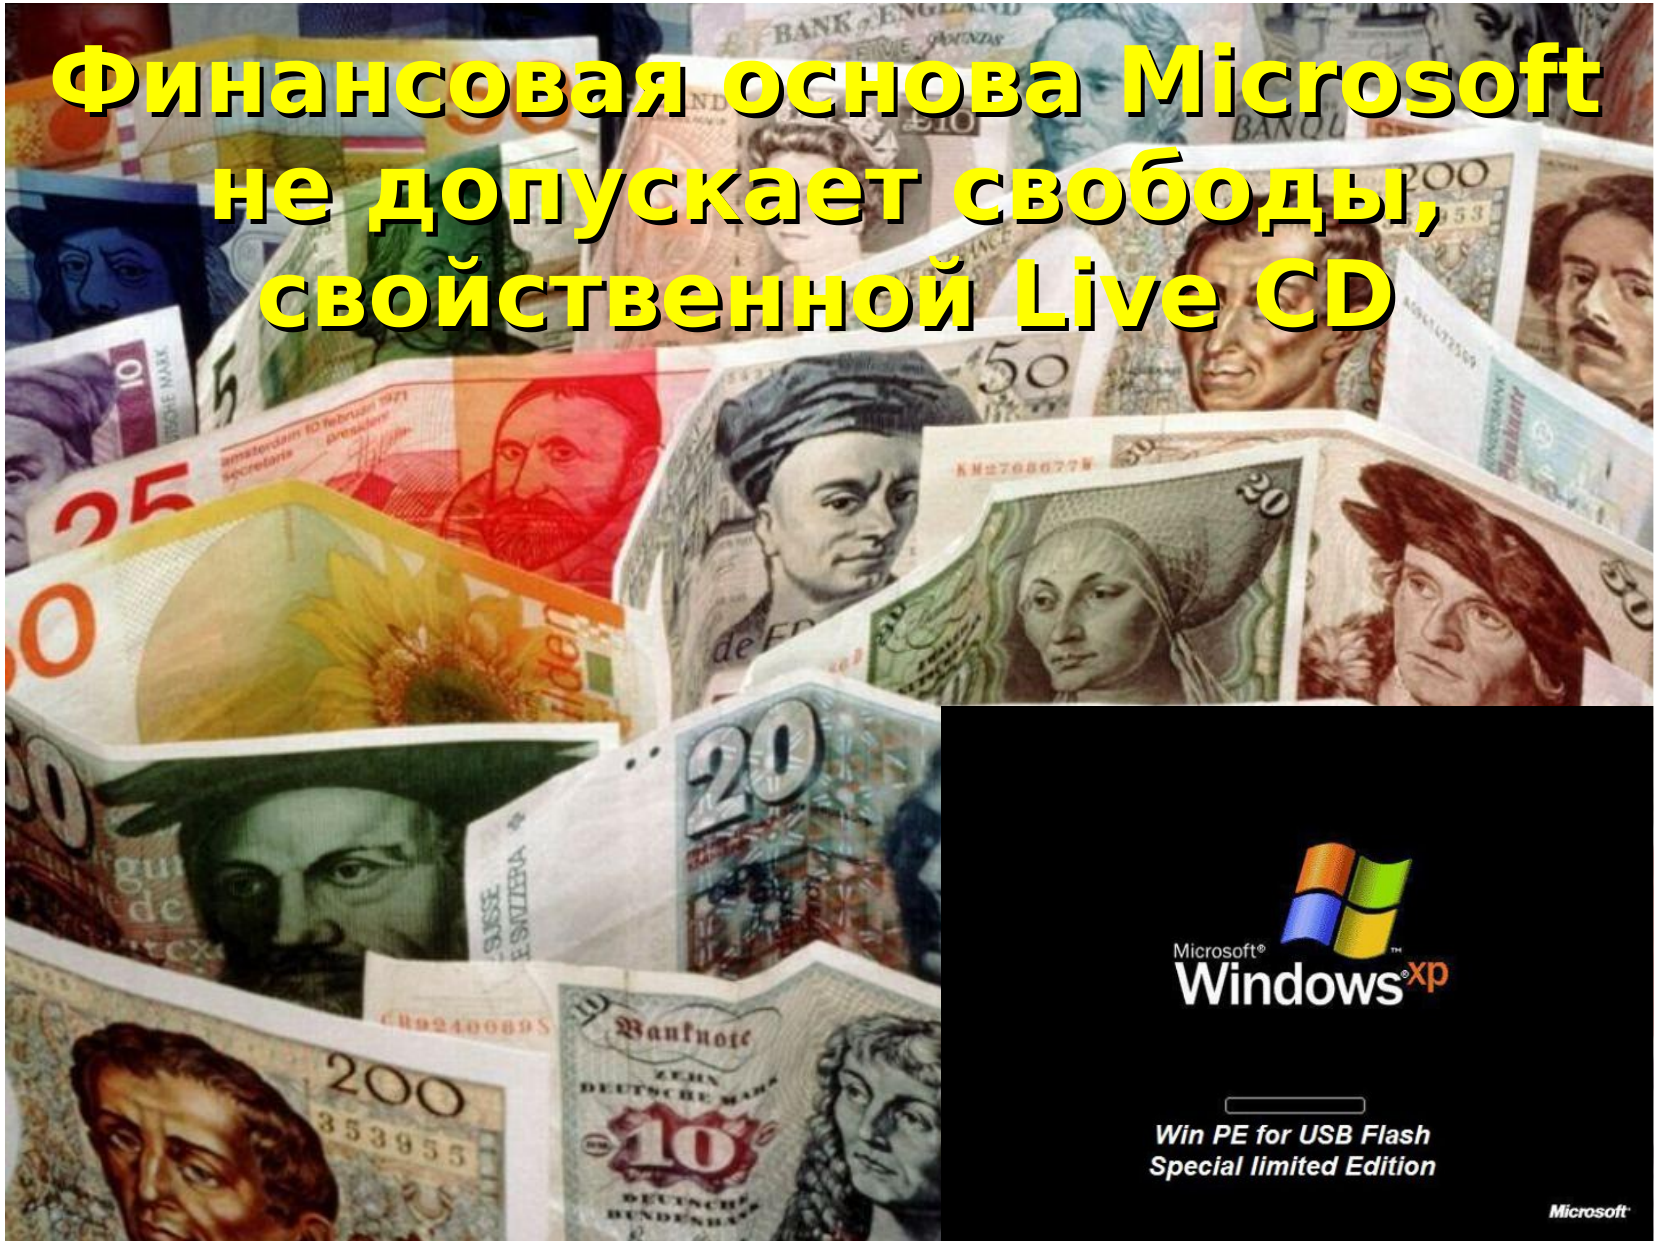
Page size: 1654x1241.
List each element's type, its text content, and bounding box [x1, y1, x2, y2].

picture [5, 384, 1654, 1241]
title Финансовая основа Microsoft не допускает свободы, свойственной Live CD [0, 0, 1654, 384]
